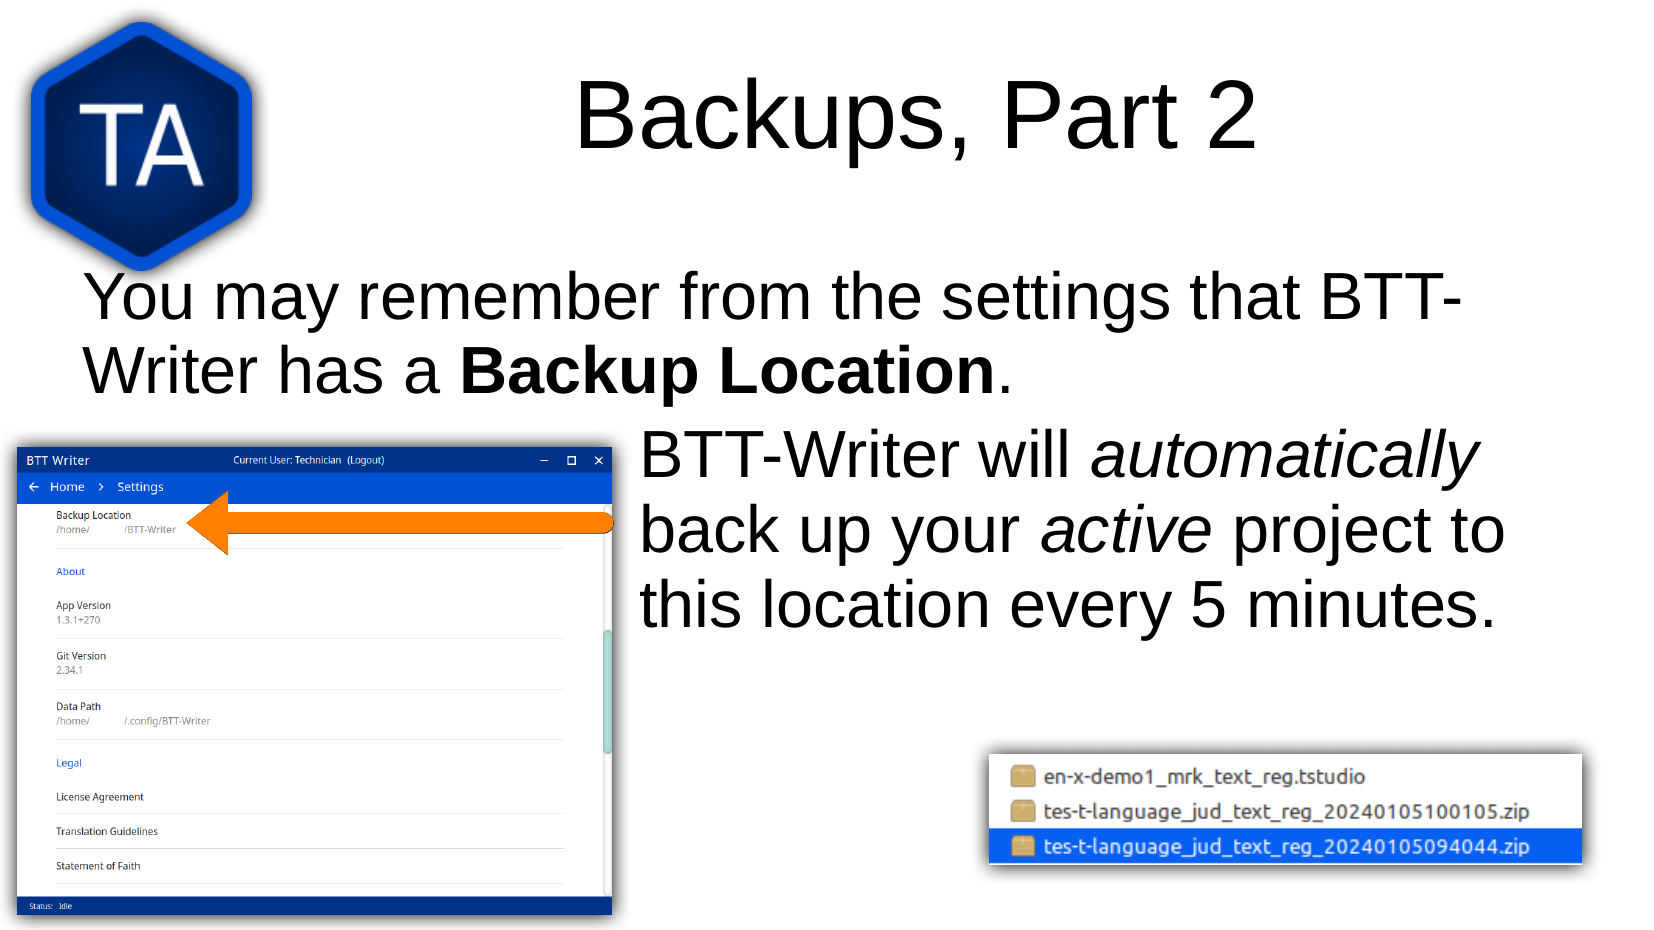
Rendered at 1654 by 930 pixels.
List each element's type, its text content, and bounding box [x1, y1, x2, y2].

picture [989, 754, 1582, 865]
picture [17, 447, 612, 915]
list You may remember from the settings that BTT-Writer has a Backup Location. [82, 258, 1571, 425]
list BTT-Writer will automatically back up your active project to this location every 5 minutes. [639, 417, 1571, 829]
picture [31, 22, 252, 271]
title Backups, Part 2 [263, 37, 1571, 193]
